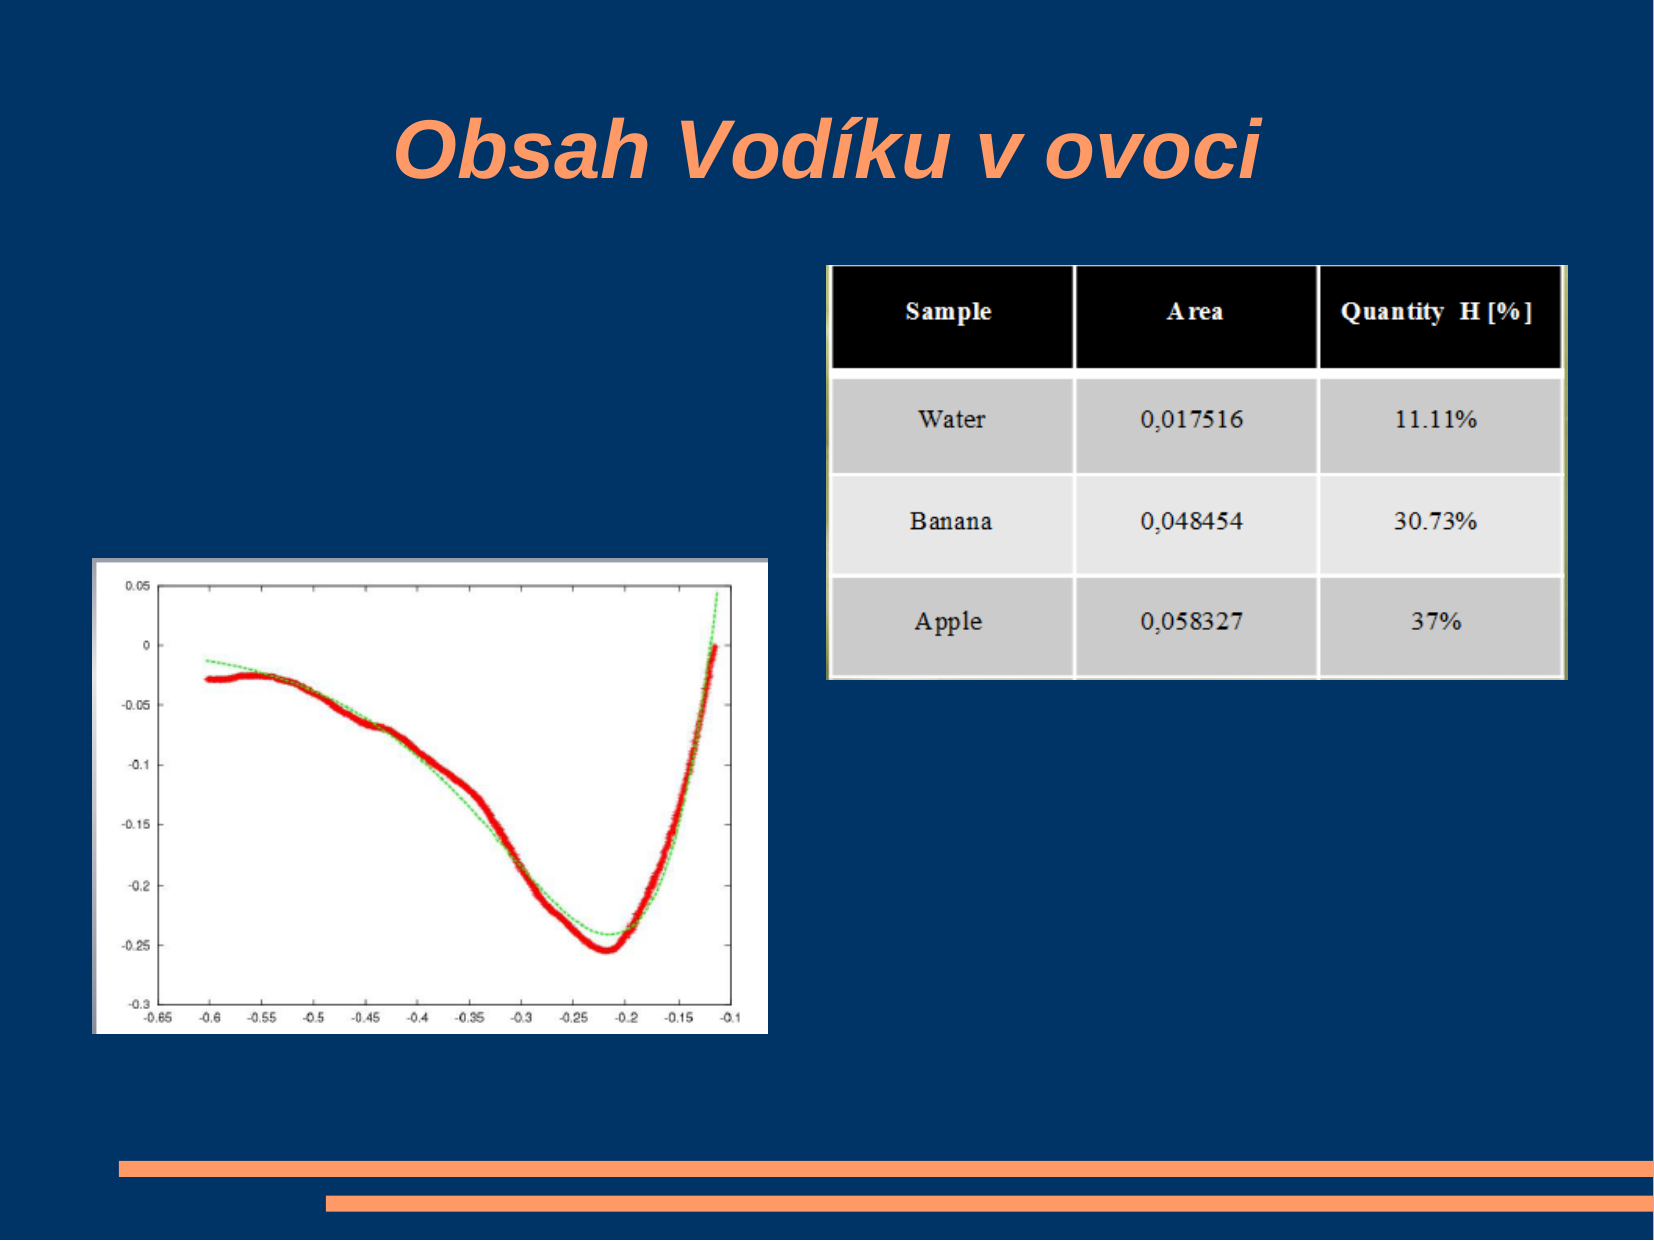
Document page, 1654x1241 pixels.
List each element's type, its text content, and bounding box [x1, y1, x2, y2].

picture [826, 265, 1568, 680]
title Obsah Vodíku v ovoci [121, 53, 1534, 247]
picture [92, 558, 768, 1034]
